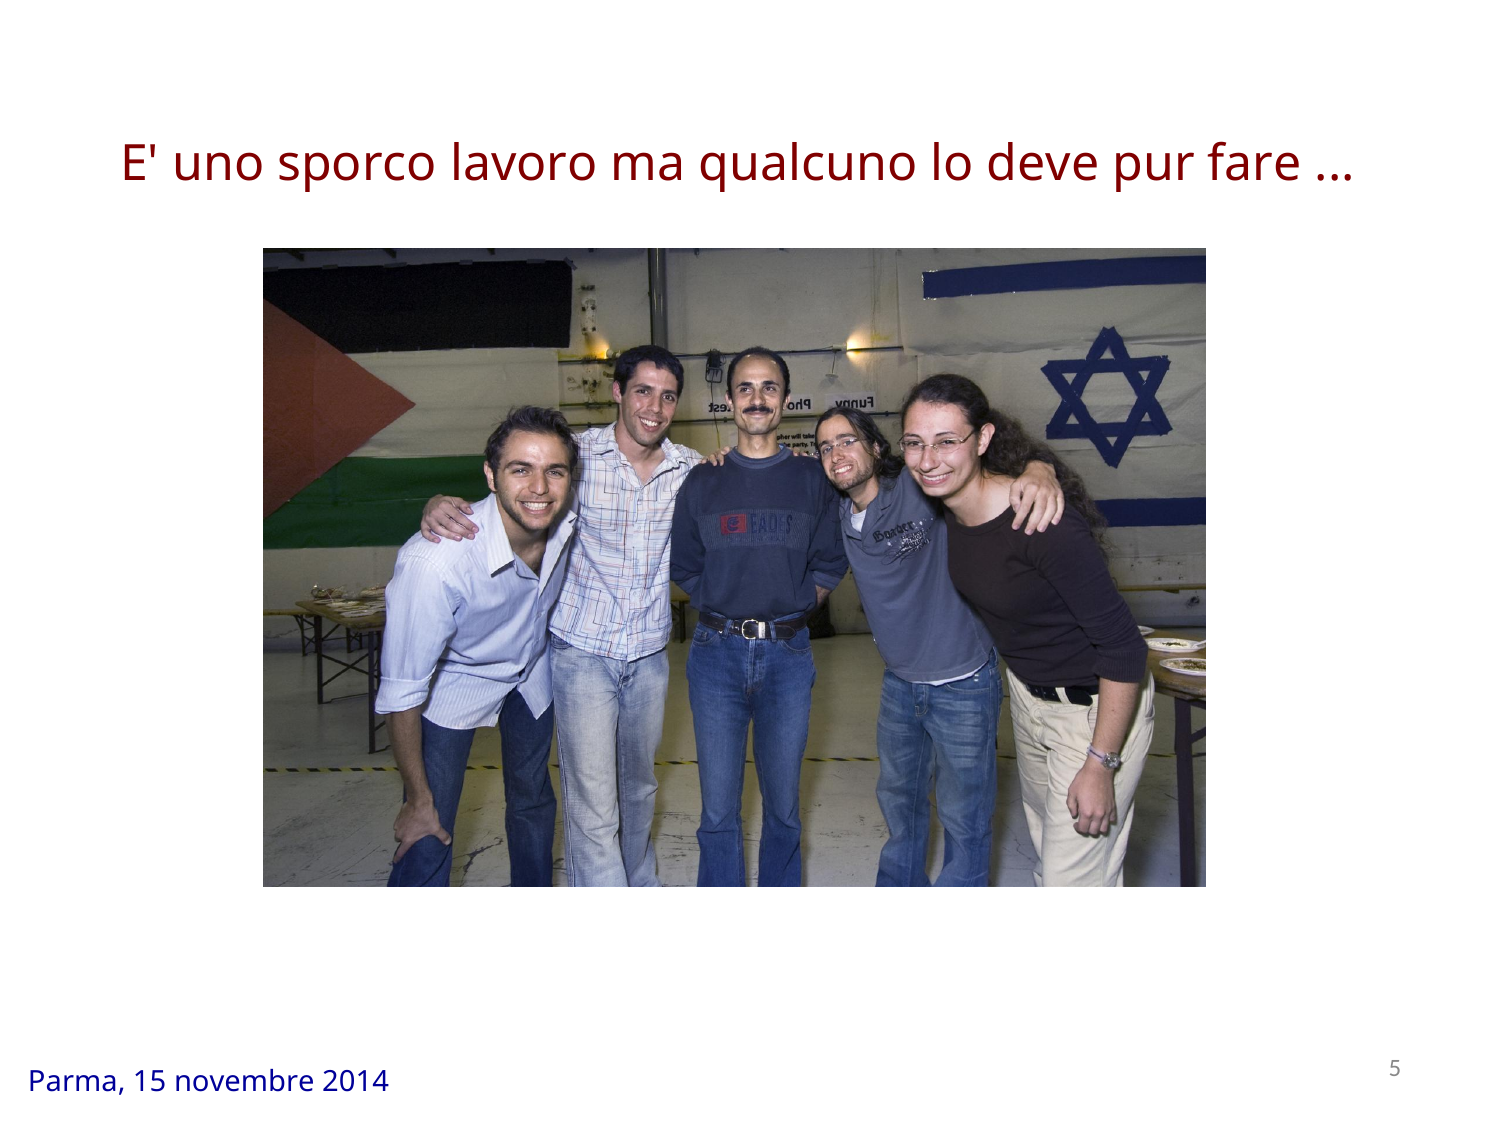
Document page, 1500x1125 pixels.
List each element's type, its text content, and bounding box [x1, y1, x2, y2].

text_box E' uno sporco lavoro ma qualcuno lo deve pur fare ... [100, 113, 1376, 202]
text_box <numero> [1074, 1042, 1417, 1095]
picture [263, 248, 1206, 887]
